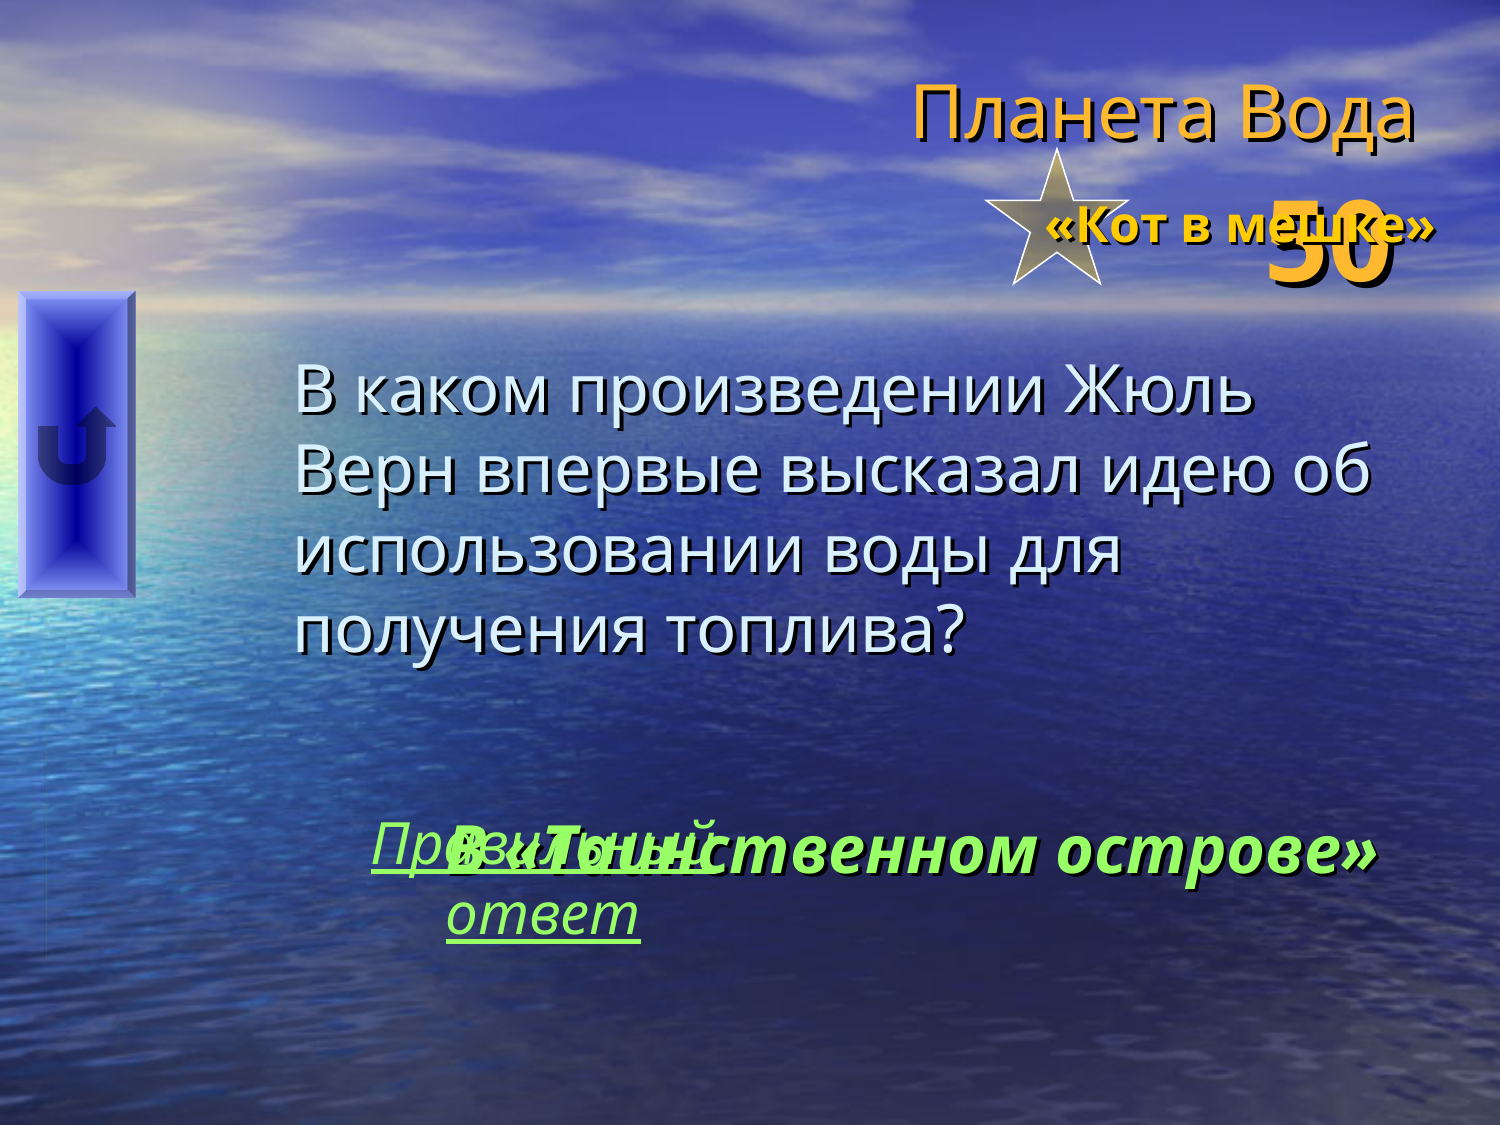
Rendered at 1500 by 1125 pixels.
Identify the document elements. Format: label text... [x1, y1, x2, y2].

text_box 60 [17, 290, 26, 598]
text_box Правильный ответ [253, 798, 833, 882]
subtitle В каком произведении Жюль Верн впервые высказал идею об использовании воды для получения топлива? [277, 337, 1447, 764]
title Планета Вода [844, 54, 1483, 161]
picture [0, 0, 1500, 1125]
text_box 50 [1234, 160, 1424, 291]
text_box [19, 290, 136, 598]
text_box В «Таинственном острове» [253, 798, 1412, 1094]
text_box «Кот в мешке» [986, 148, 1128, 284]
